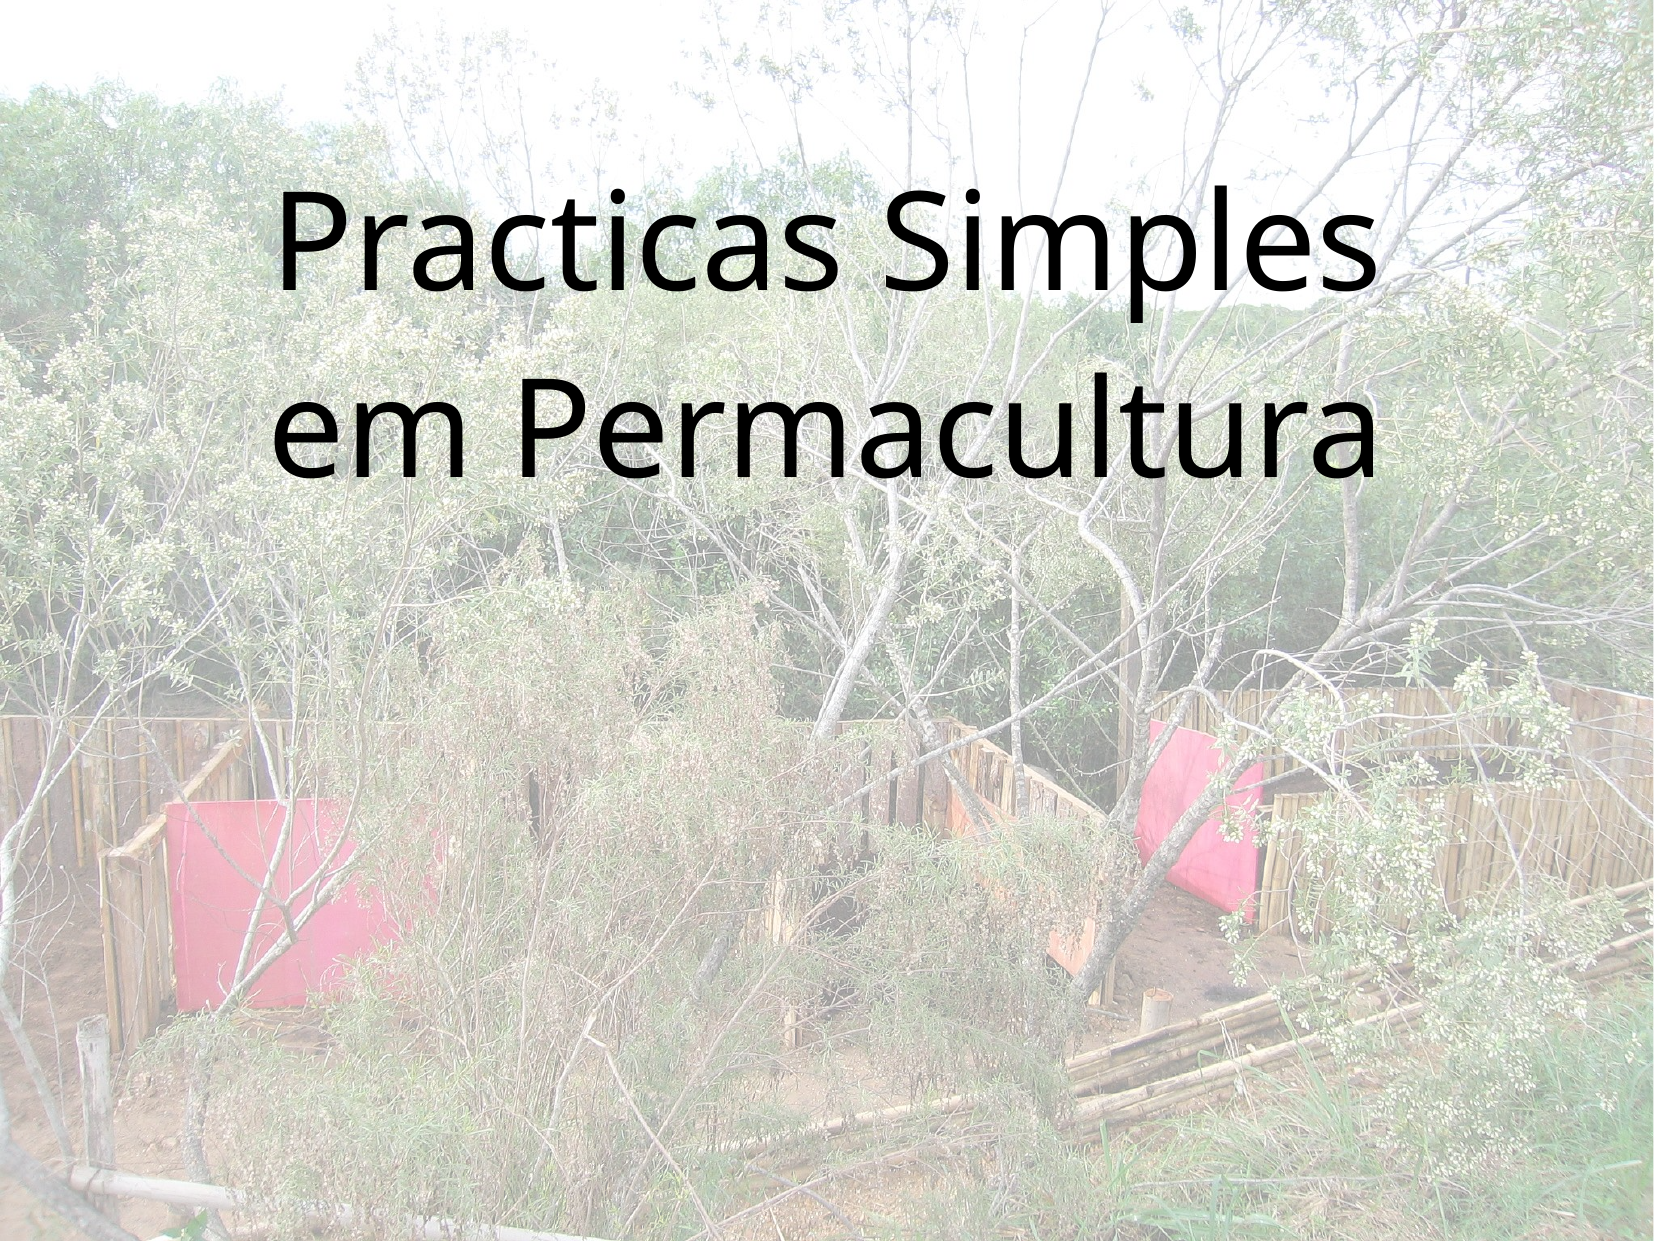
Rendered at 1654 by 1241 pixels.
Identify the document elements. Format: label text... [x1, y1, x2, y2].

title Practicas Simples em Permacultura [82, 176, 1571, 486]
